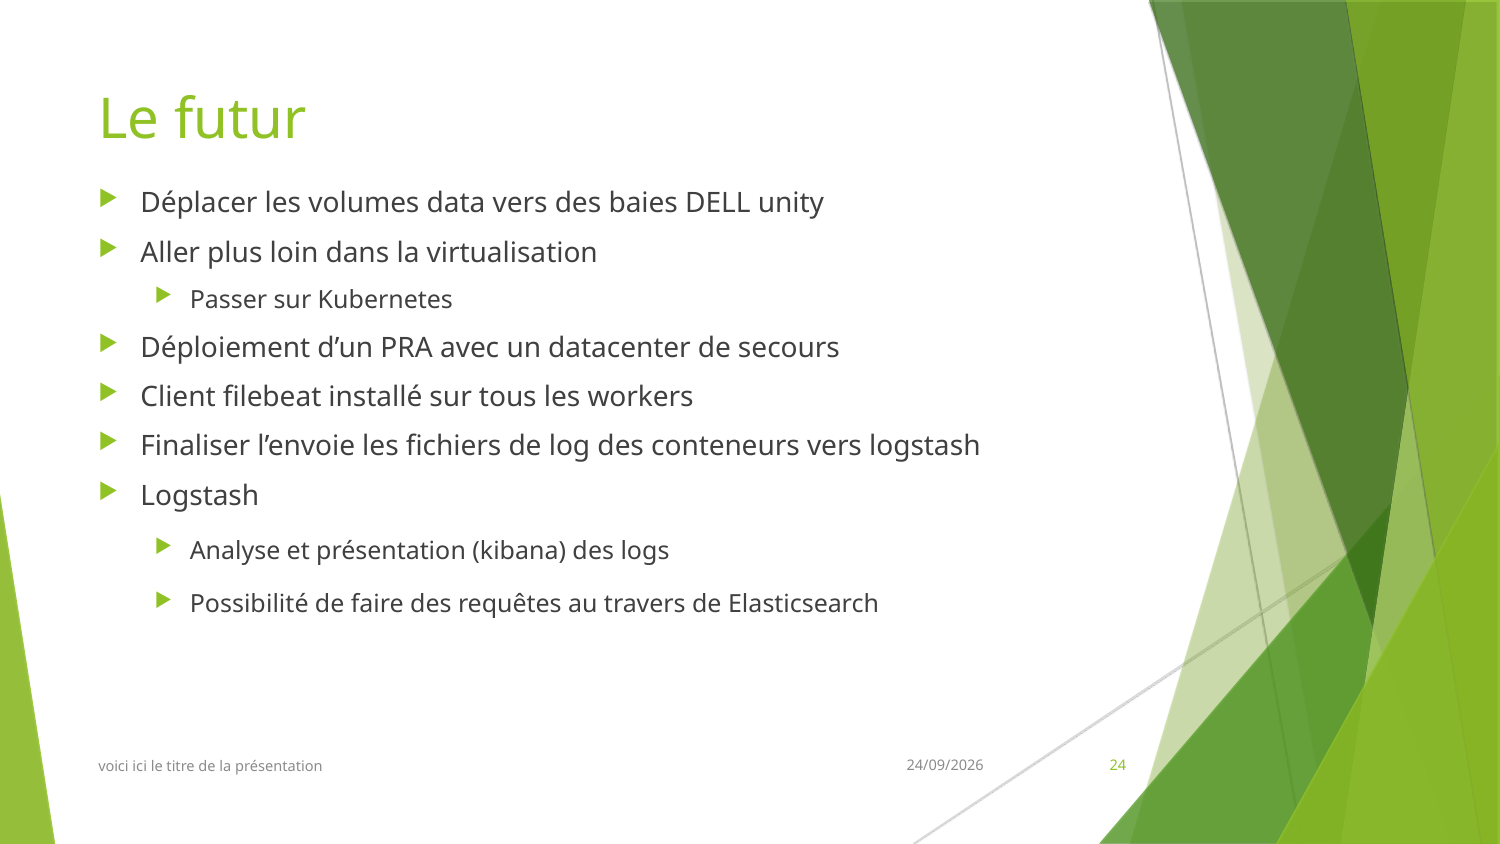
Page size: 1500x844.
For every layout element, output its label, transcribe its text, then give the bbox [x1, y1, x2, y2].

footer voici ici le titre de la présentation [83, 743, 859, 789]
list Déplacer les volumes data vers des baies DELL unity Aller plus loin dans la virtualisation Passer sur Kubernetes Déploiement d’un PRA avec un datacenter de secours Client filebeat installé sur tous les workers Finaliser l’envoie les fichiers de log des conteneurs vers logstash Logstash Analyse et présentation (kibana) des logs Possibilité de faire des requêtes au travers de Elasticsearch [83, 177, 1141, 655]
slide_number 9 [1056, 743, 1141, 789]
title Le futur [83, 75, 1141, 177]
slide_number 07/07/2022 [886, 743, 999, 789]
